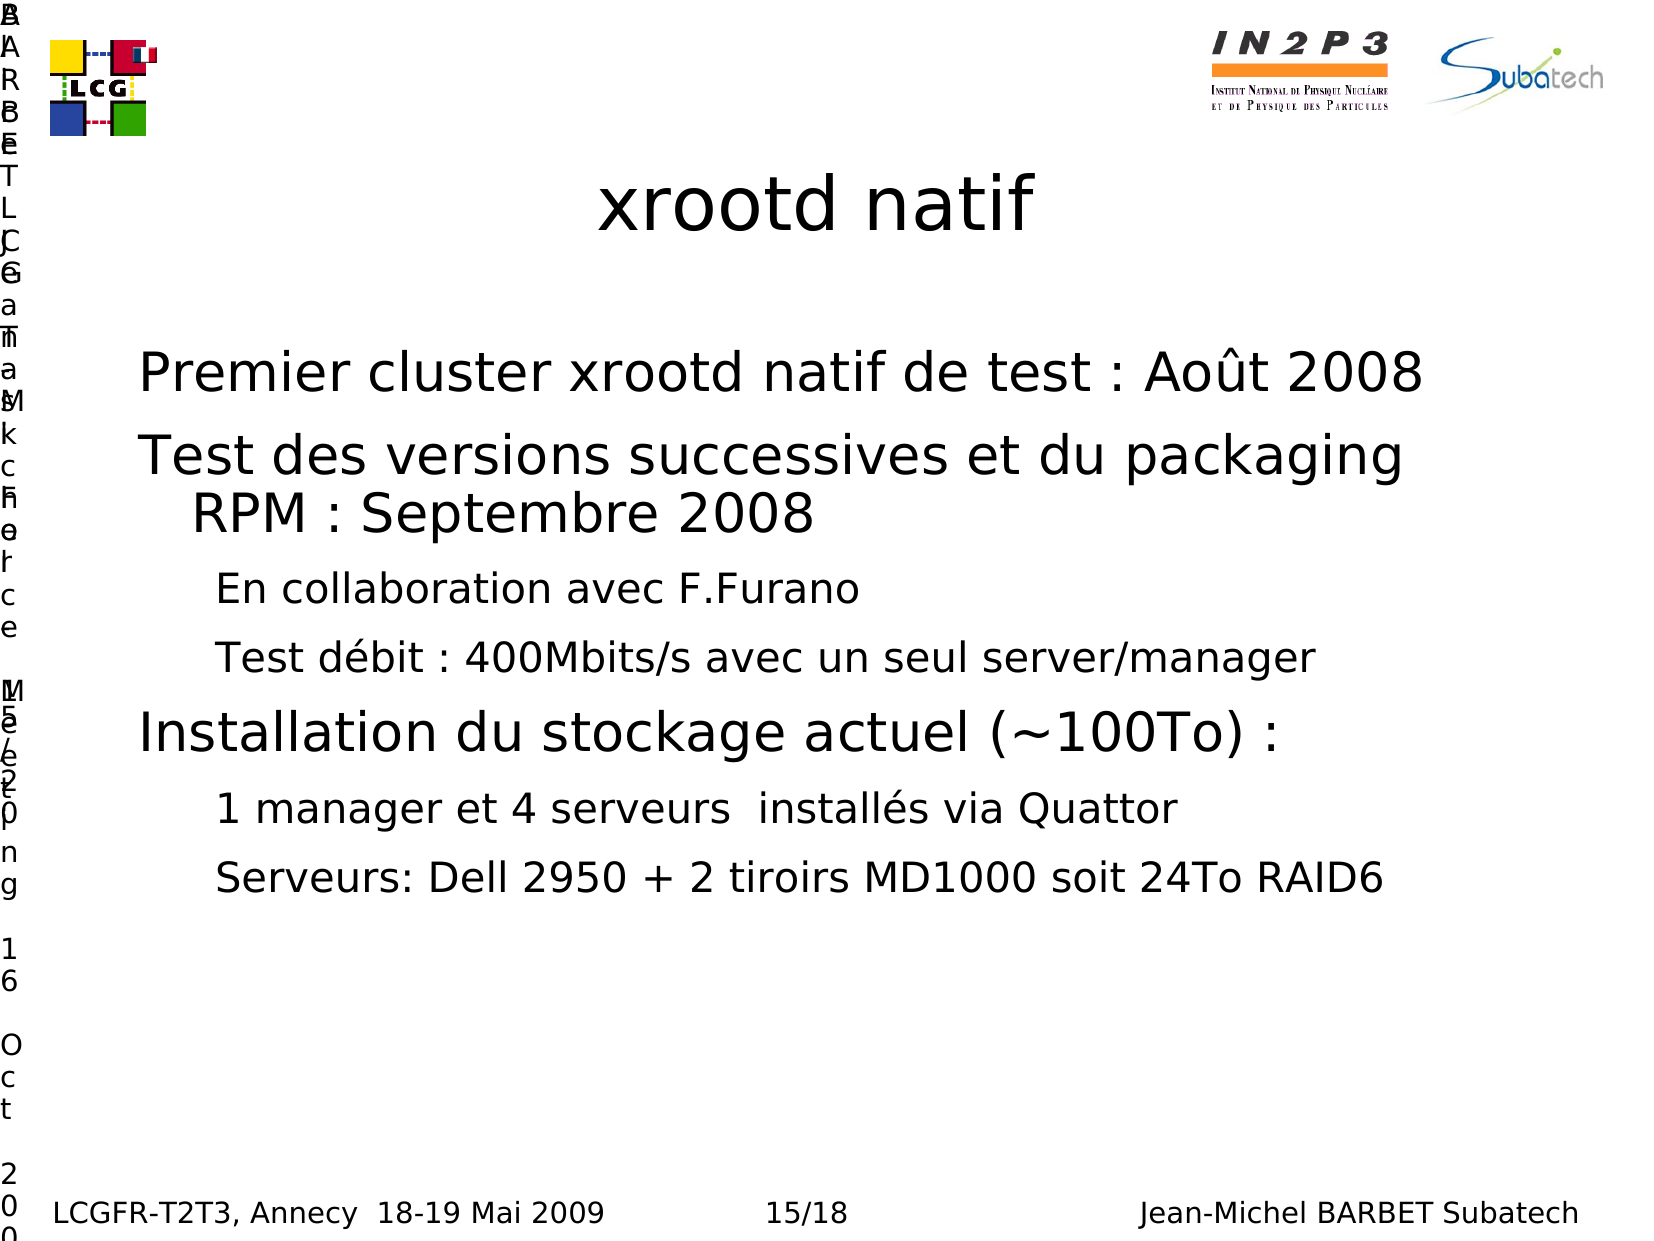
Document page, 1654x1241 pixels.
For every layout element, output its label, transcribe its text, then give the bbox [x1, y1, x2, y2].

list Premier cluster xrootd natif de test : Août 2008 Test des versions successives et du packaging RPM : Septembre 2008 En collaboration avec F.Furano Test débit : 400Mbits/s avec un seul server/manager Installation du stockage actuel (~100To) : 1 manager et 4 serveurs installés via Quattor Serveurs: Dell 2950 + 2 tiroirs MD1000 soit 24To RAID6 [121, 344, 1534, 1112]
picture [1425, 37, 1603, 116]
picture [50, 40, 159, 136]
title xrootd natif [121, 110, 1534, 303]
picture [1210, 21, 1388, 110]
